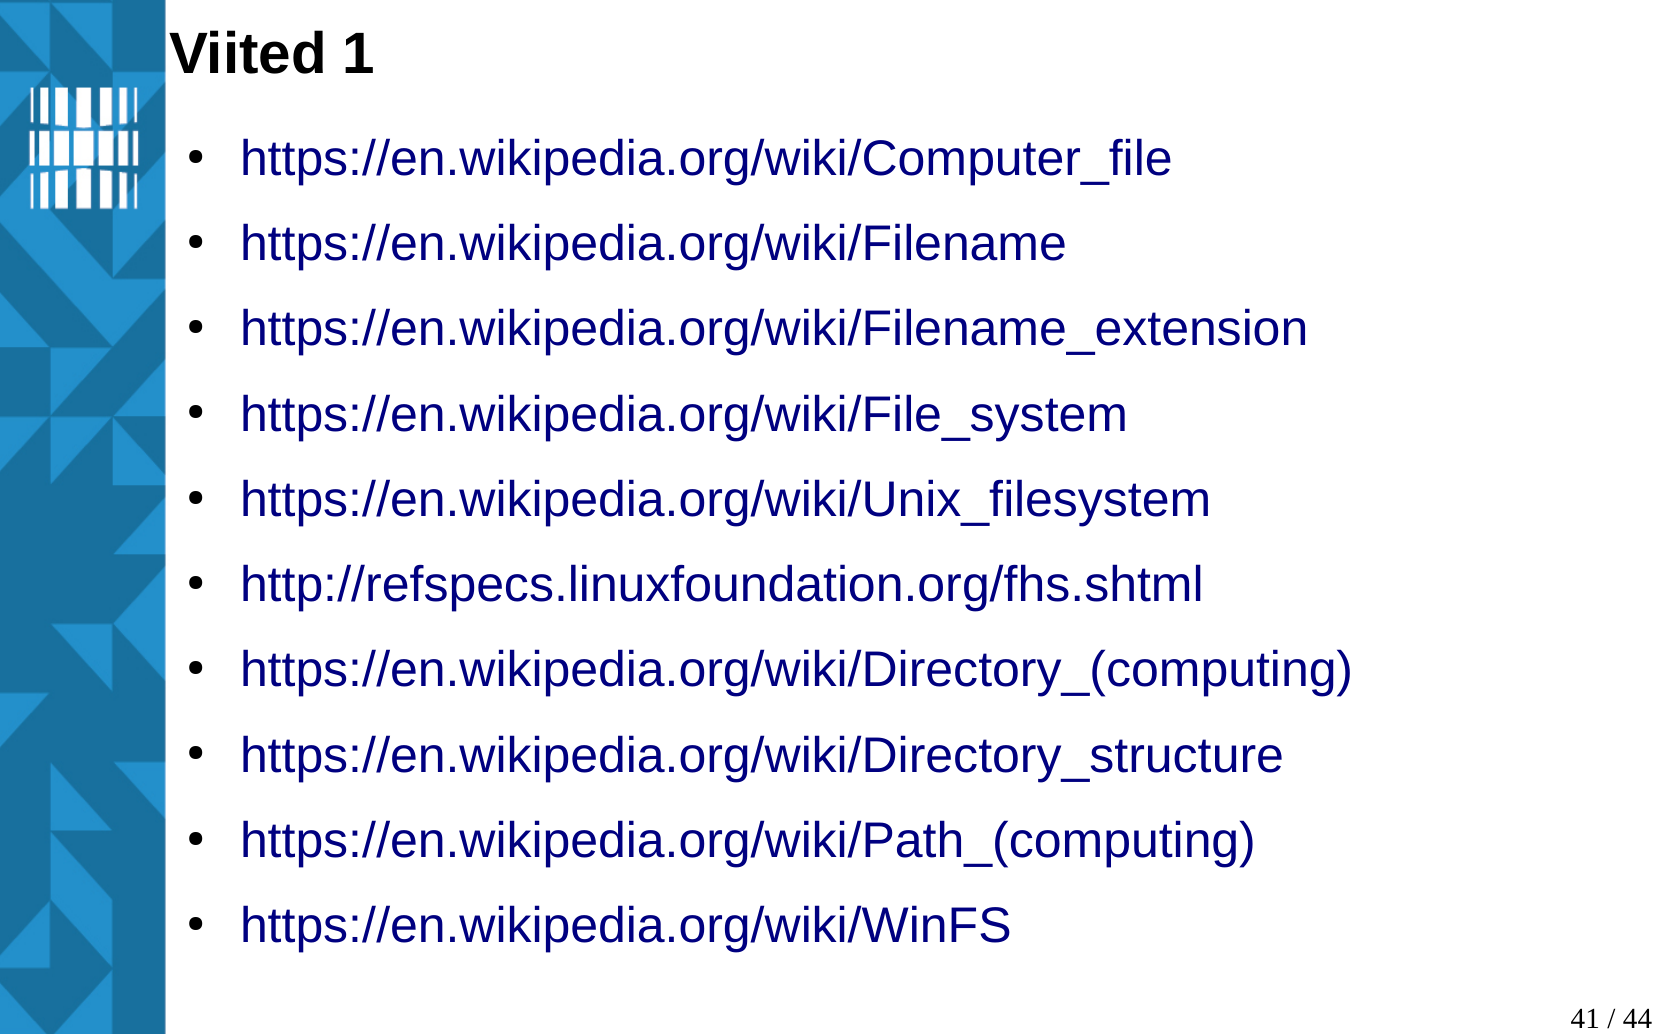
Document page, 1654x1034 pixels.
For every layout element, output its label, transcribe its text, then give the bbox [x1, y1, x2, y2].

list https://en.wikipedia.org/wiki/Computer_file https://en.wikipedia.org/wiki/Filename https://en.wikipedia.org/wiki/Filename_extension https://en.wikipedia.org/wiki/File_system https://en.wikipedia.org/wiki/Unix_filesystem http://refspecs.linuxfoundation.org/fhs.shtml https://en.wikipedia.org/wiki/Directory_(computing) https://en.wikipedia.org/wiki/Directory_structure https://en.wikipedia.org/wiki/Path_(computing) https://en.wikipedia.org/wiki/WinFS [169, 129, 1630, 997]
title Viited 1 [169, 11, 1571, 95]
